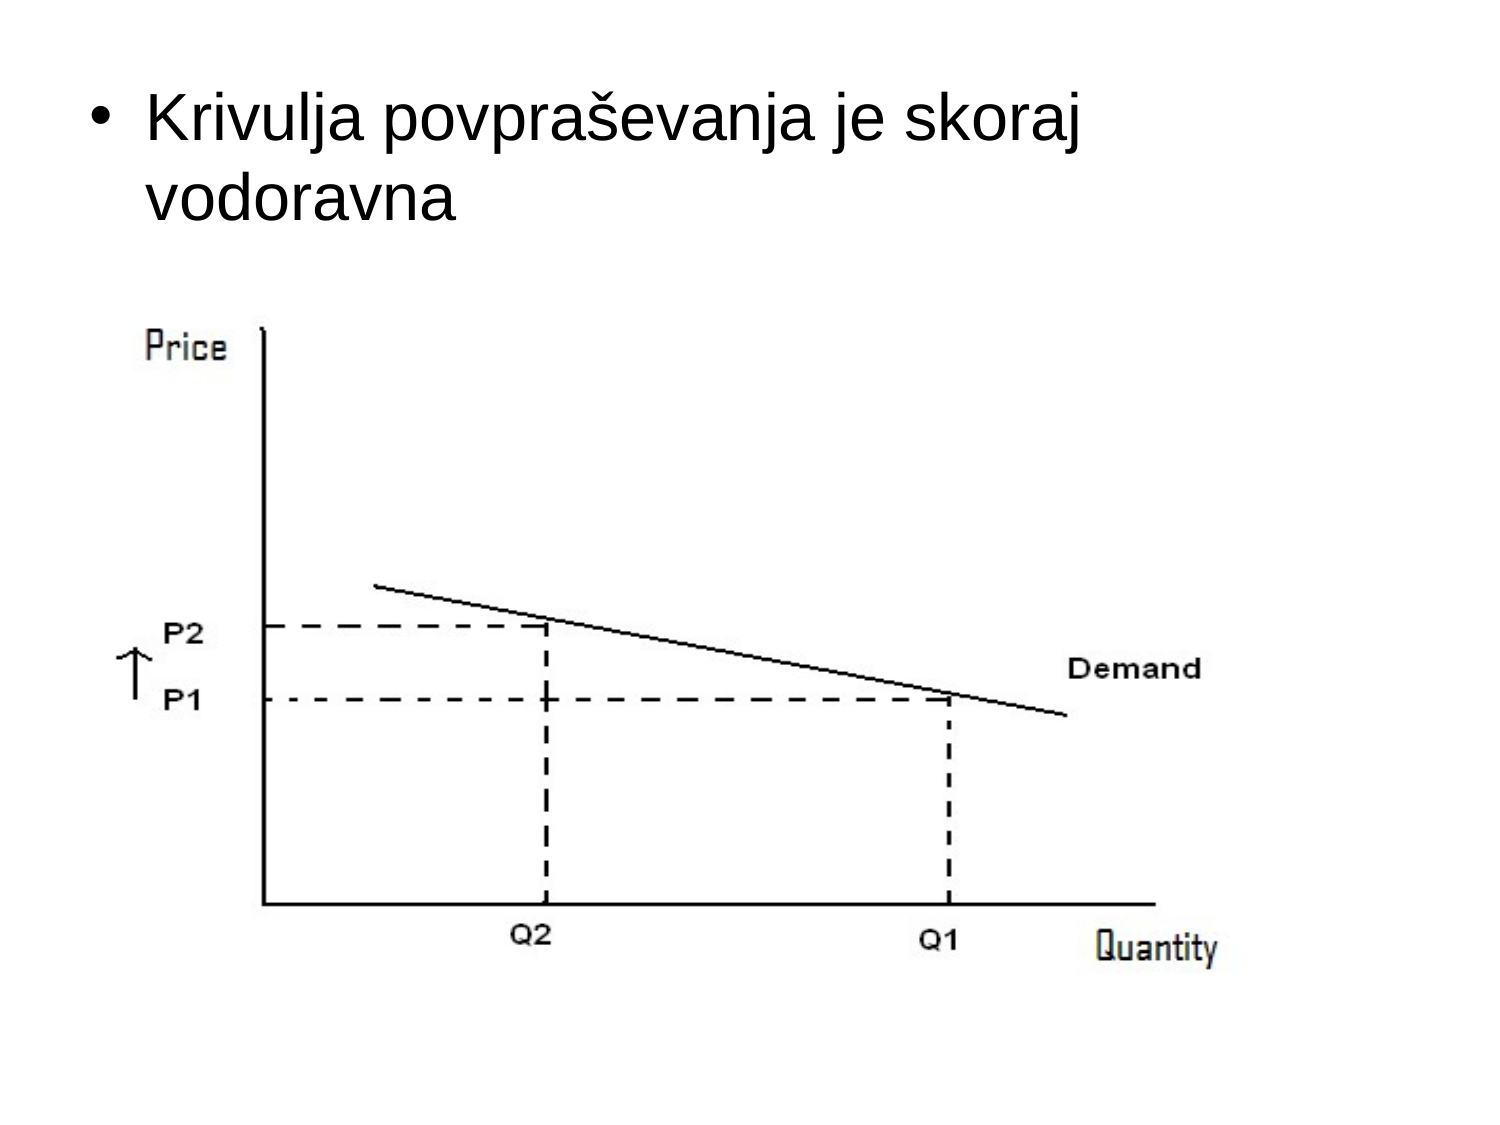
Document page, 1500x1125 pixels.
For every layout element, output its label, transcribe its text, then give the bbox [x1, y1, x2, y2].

list Krivulja povpraševanja je skoraj vodoravna [75, 66, 1426, 1005]
picture [100, 245, 1424, 1071]
